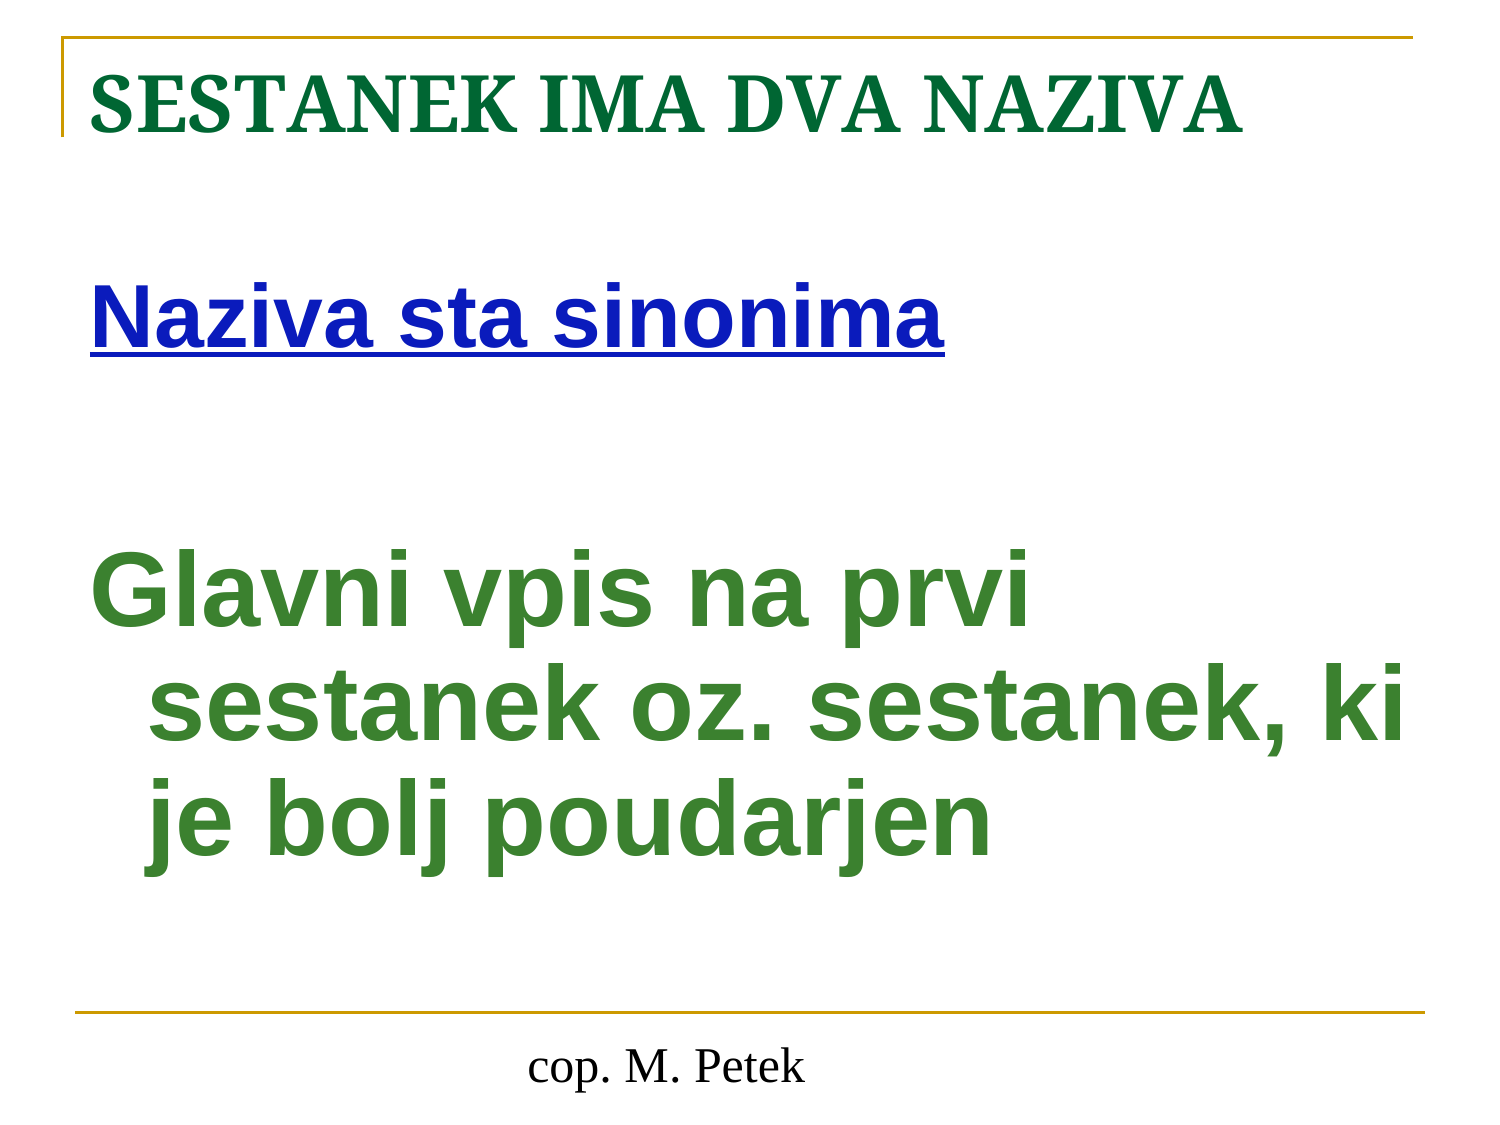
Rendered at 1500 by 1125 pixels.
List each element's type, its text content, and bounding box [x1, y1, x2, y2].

list Naziva sta sinonima Glavni vpis na prvi sestanek oz. sestanek, ki je bolj poudarjen [75, 262, 1426, 1006]
title SESTANEK IMA DVA NAZIVA [75, 45, 1426, 233]
